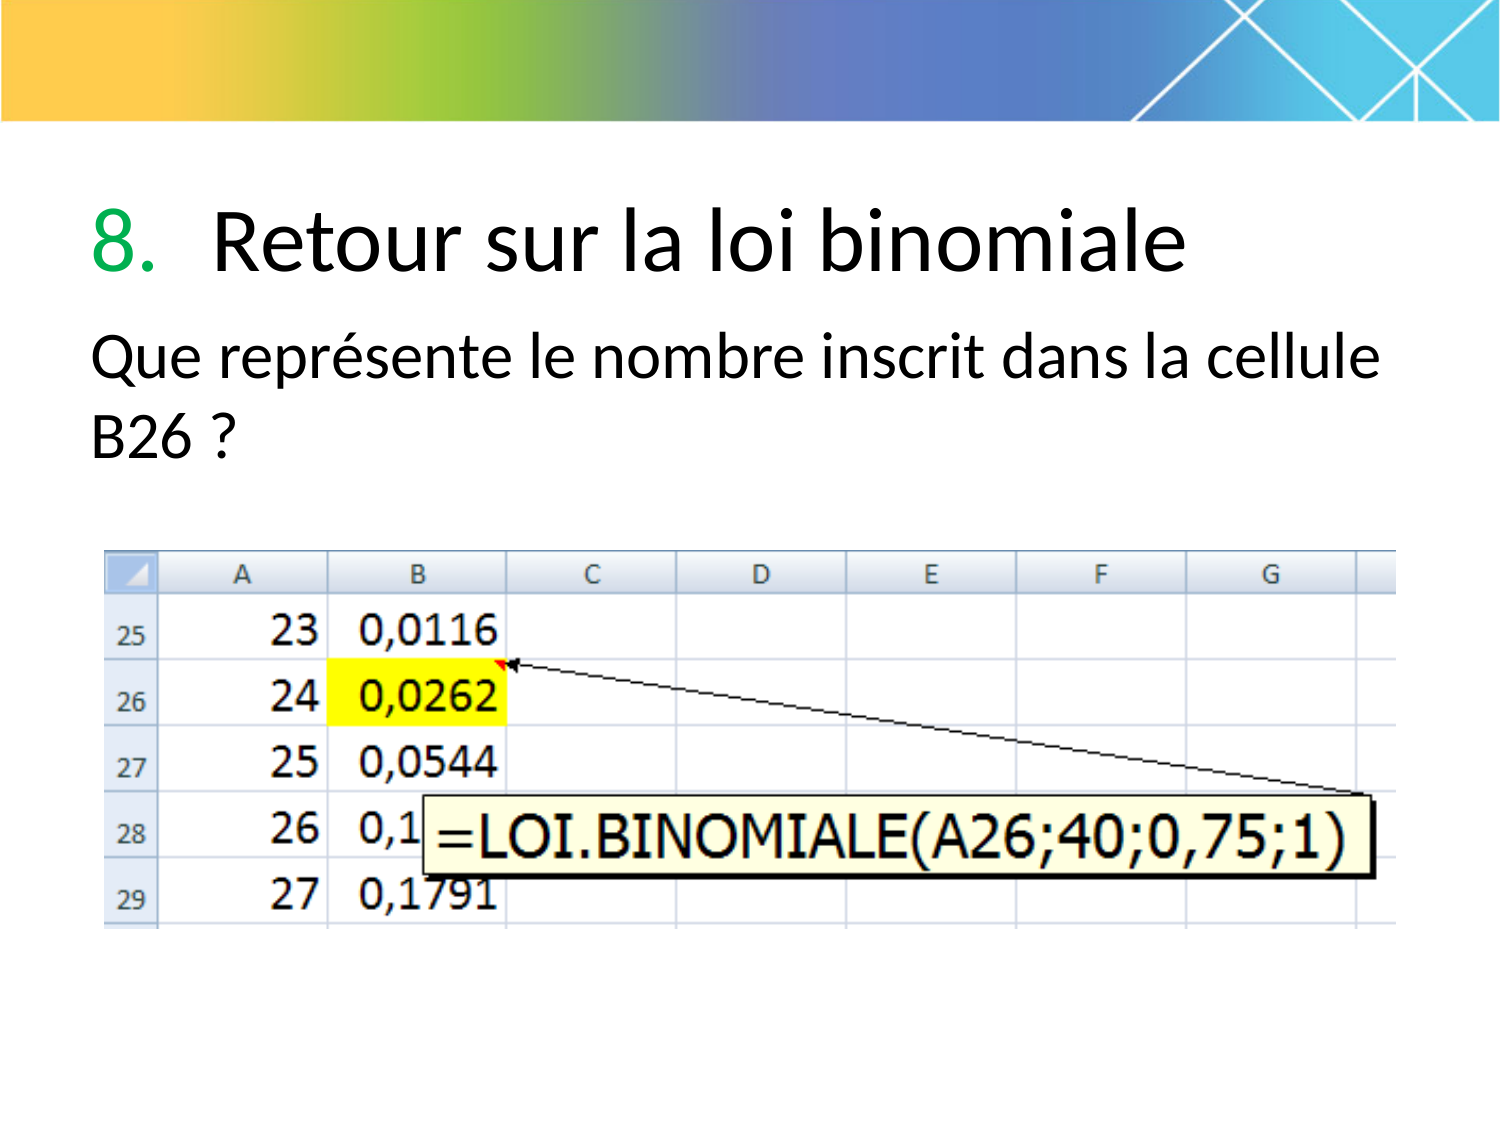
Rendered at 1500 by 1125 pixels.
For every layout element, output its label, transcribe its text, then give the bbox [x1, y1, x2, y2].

picture [104, 550, 1396, 929]
list Que représente le nombre inscrit dans la cellule B26 ? [75, 304, 1426, 1067]
title Retour sur la loi binomiale [75, 164, 1426, 304]
